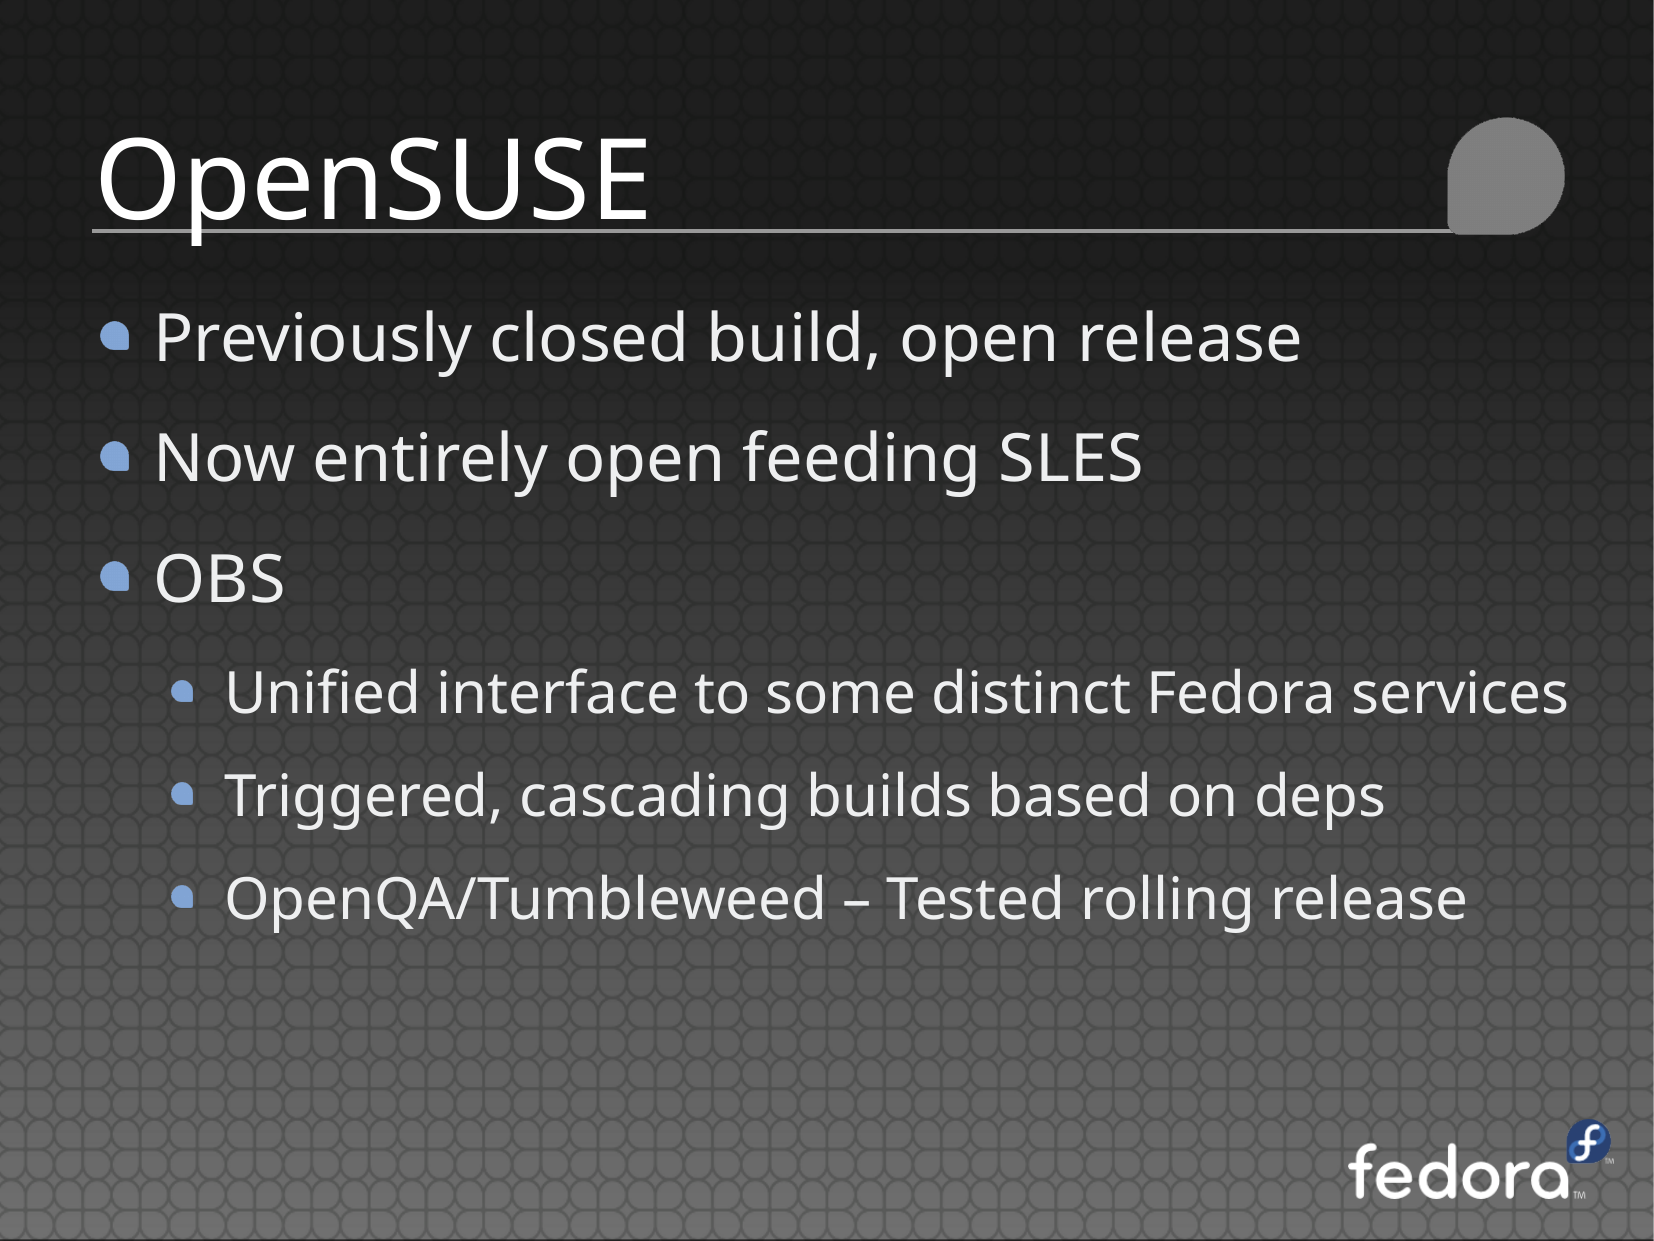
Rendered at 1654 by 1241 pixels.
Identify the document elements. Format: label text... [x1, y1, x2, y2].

picture [0, 0, 1654, 1241]
title OpenSUSE [94, 100, 1426, 251]
list Previously closed build, open release Now entirely open feeding SLES OBS Unified interface to some distinct Fedora services Triggered, cascading builds based on deps OpenQA/Tumbleweed – Tested rolling release [82, 290, 1571, 1094]
